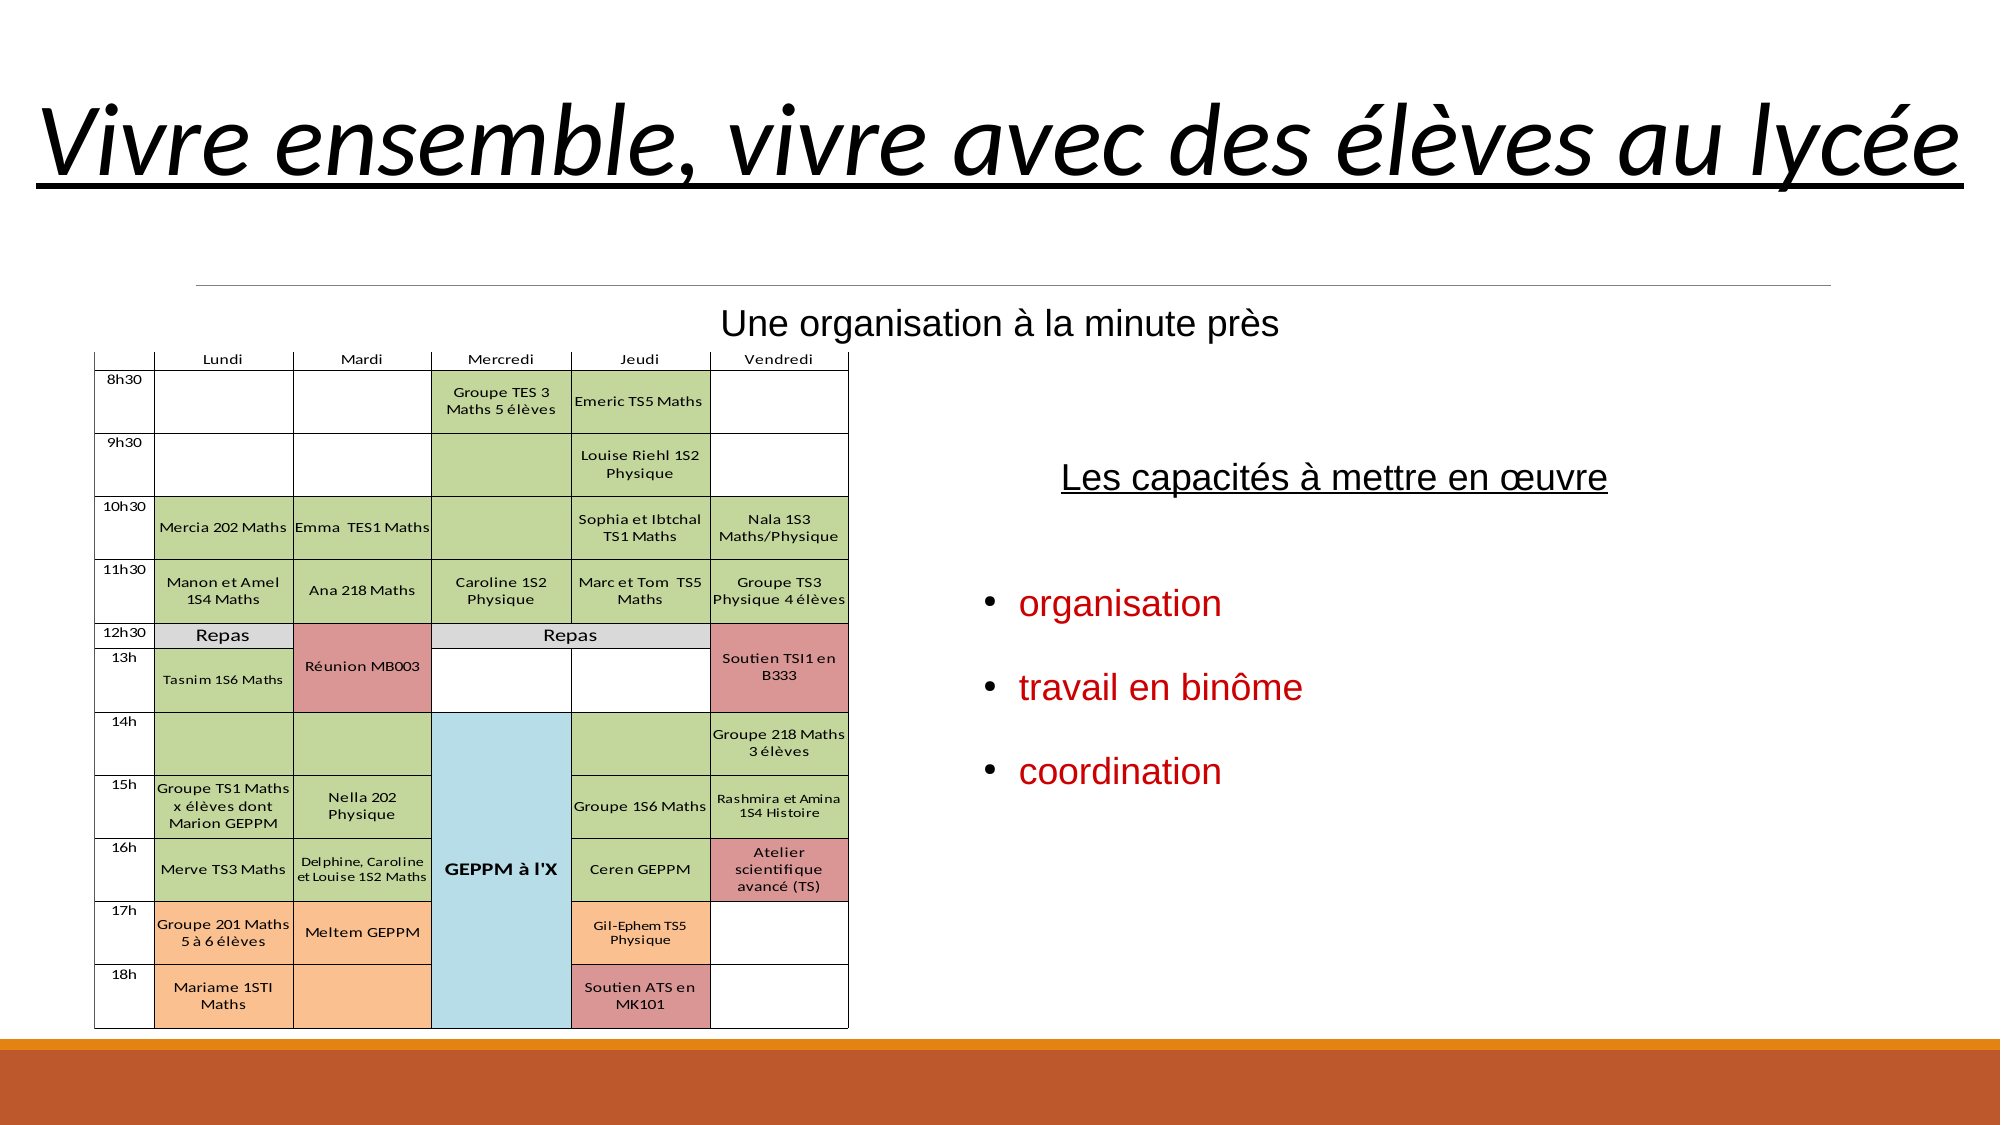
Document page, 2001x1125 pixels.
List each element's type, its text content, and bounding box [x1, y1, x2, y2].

text_box Une organisation à la minute près [704, 295, 1296, 353]
text_box Les capacités à mettre en œuvre organisation travail en binôme coordination [968, 448, 1701, 801]
text_box Vivre ensemble, vivre avec des élèves au lycée [0, 64, 2000, 205]
chart [94, 352, 851, 1048]
